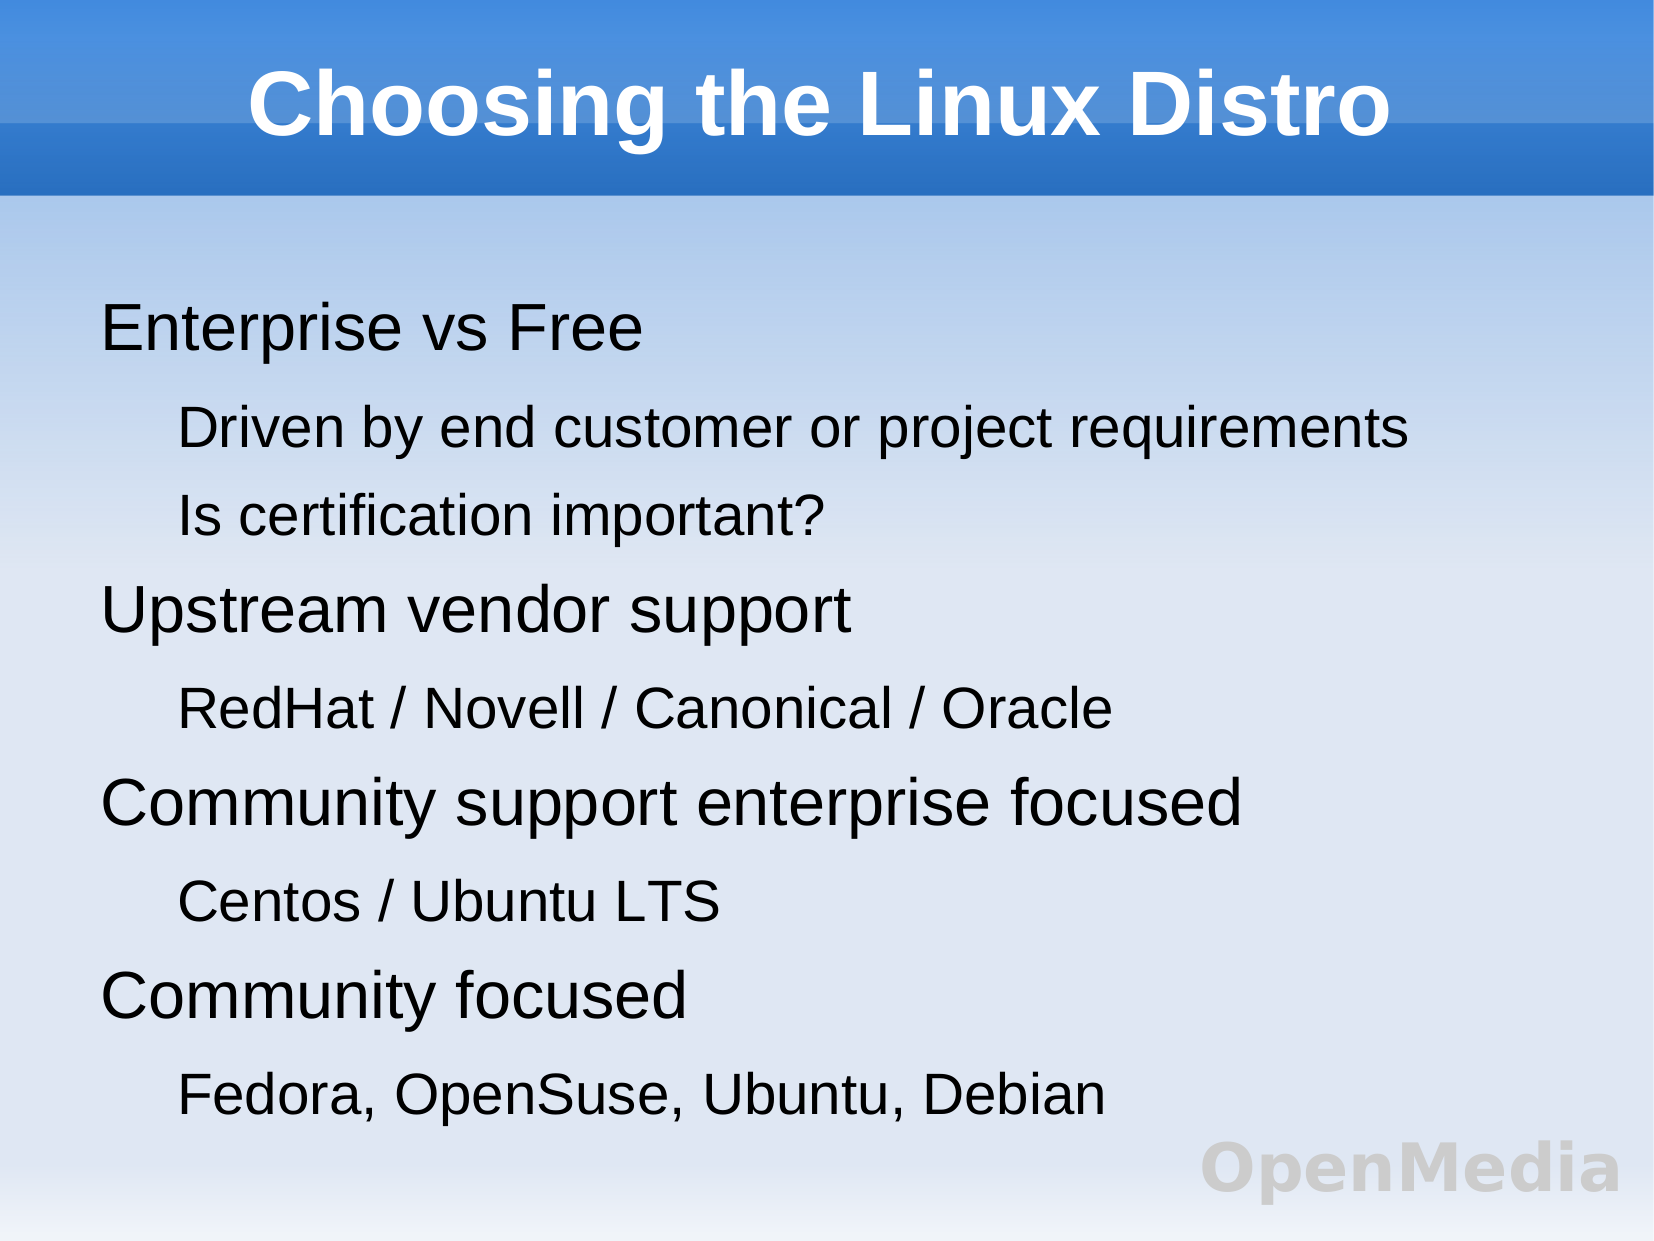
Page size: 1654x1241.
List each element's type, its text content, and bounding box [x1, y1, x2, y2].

list Enterprise vs Free Driven by end customer or project requirements Is certification important? Upstream vendor support RedHat / Novell / Canonical / Oracle Community support enterprise focused Centos / Ubuntu LTS Community focused Fedora, OpenSuse, Ubuntu, Debian [82, 290, 1571, 1128]
picture [0, 0, 1654, 1241]
title Choosing the Linux Distro [76, 7, 1565, 200]
